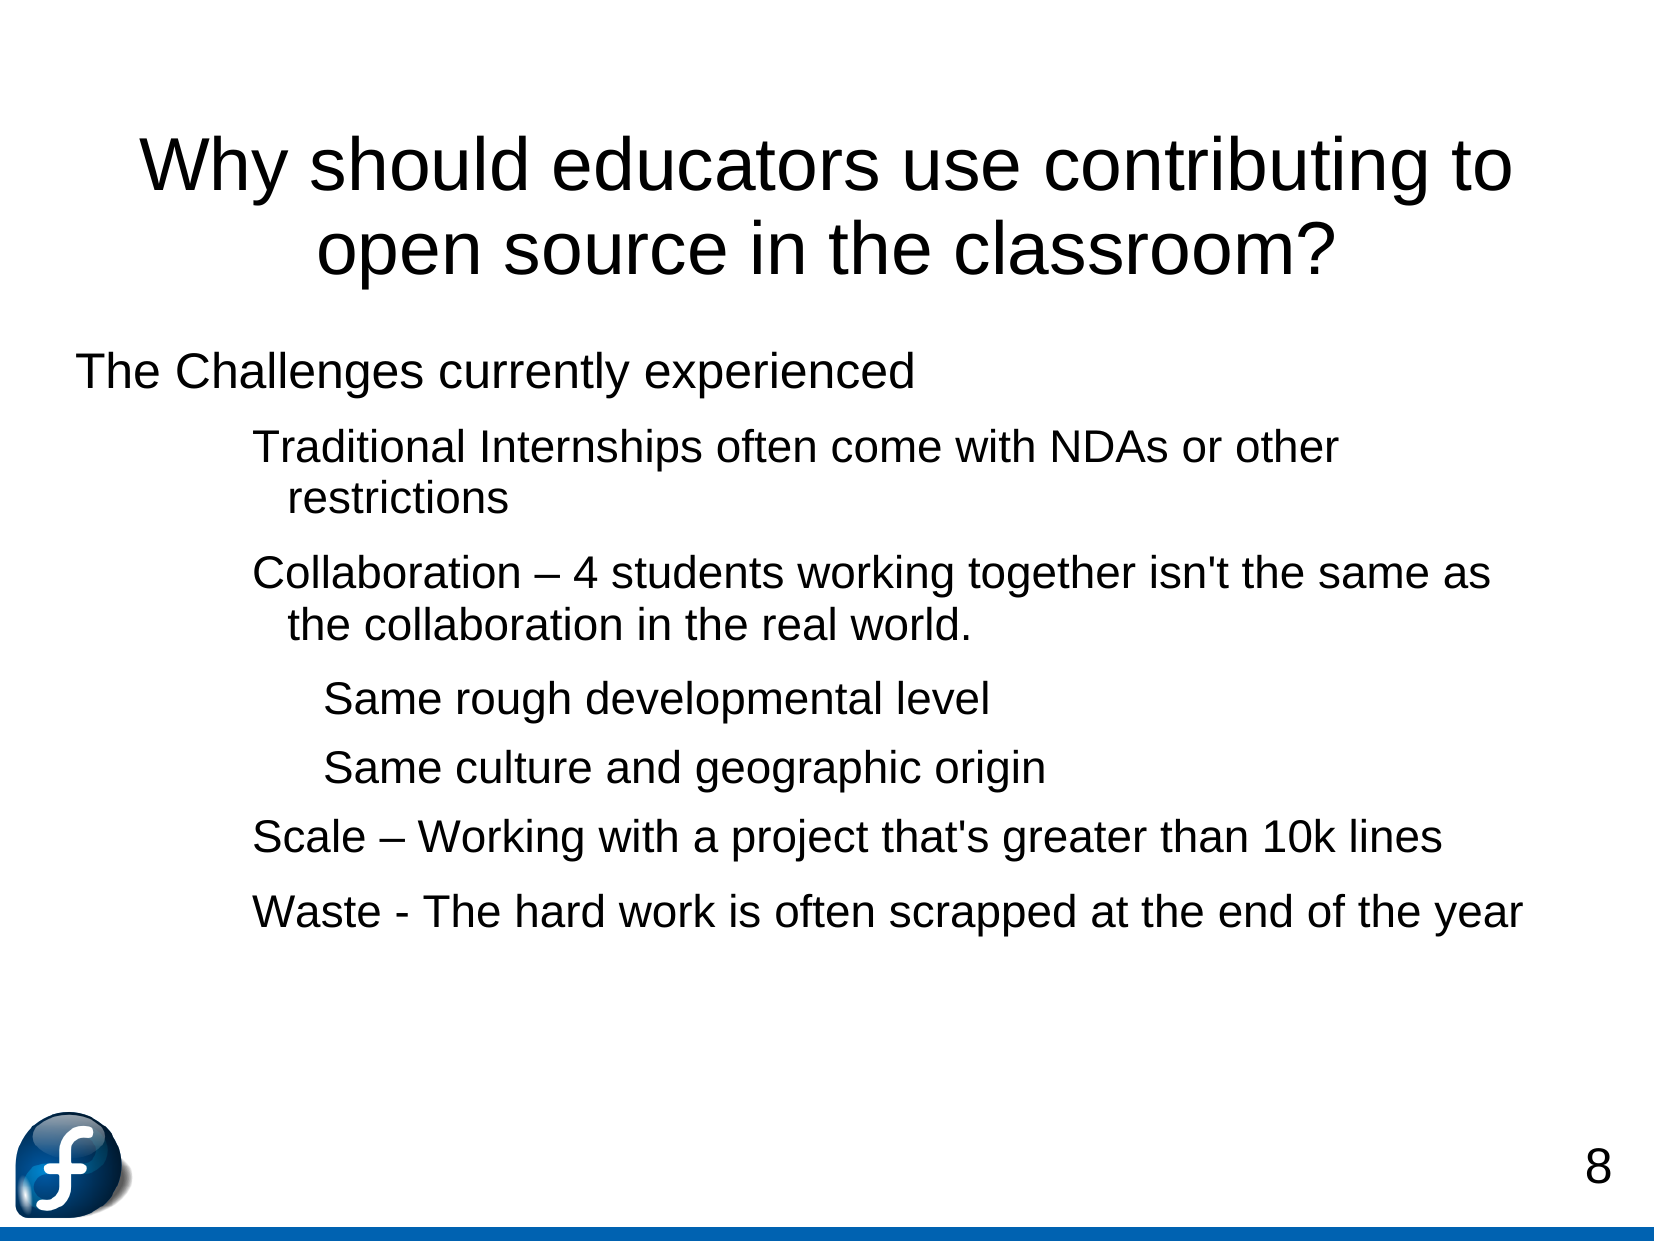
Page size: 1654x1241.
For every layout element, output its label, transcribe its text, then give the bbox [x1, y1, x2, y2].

title Why should educators use contributing to open source in the classroom? [121, 102, 1533, 311]
picture [11, 1105, 133, 1227]
text_box <number> [1384, 1137, 1613, 1201]
list The Challenges currently experienced Traditional Internships often come with NDAs or other restrictions Collaboration – 4 students working together isn't the same as the collaboration in the real world. Same rough developmental level Same culture and geographic origin Scale – Working with a project that's greater than 10k lines Waste - The hard work is often scrapped at the end of the year [75, 343, 1562, 1126]
